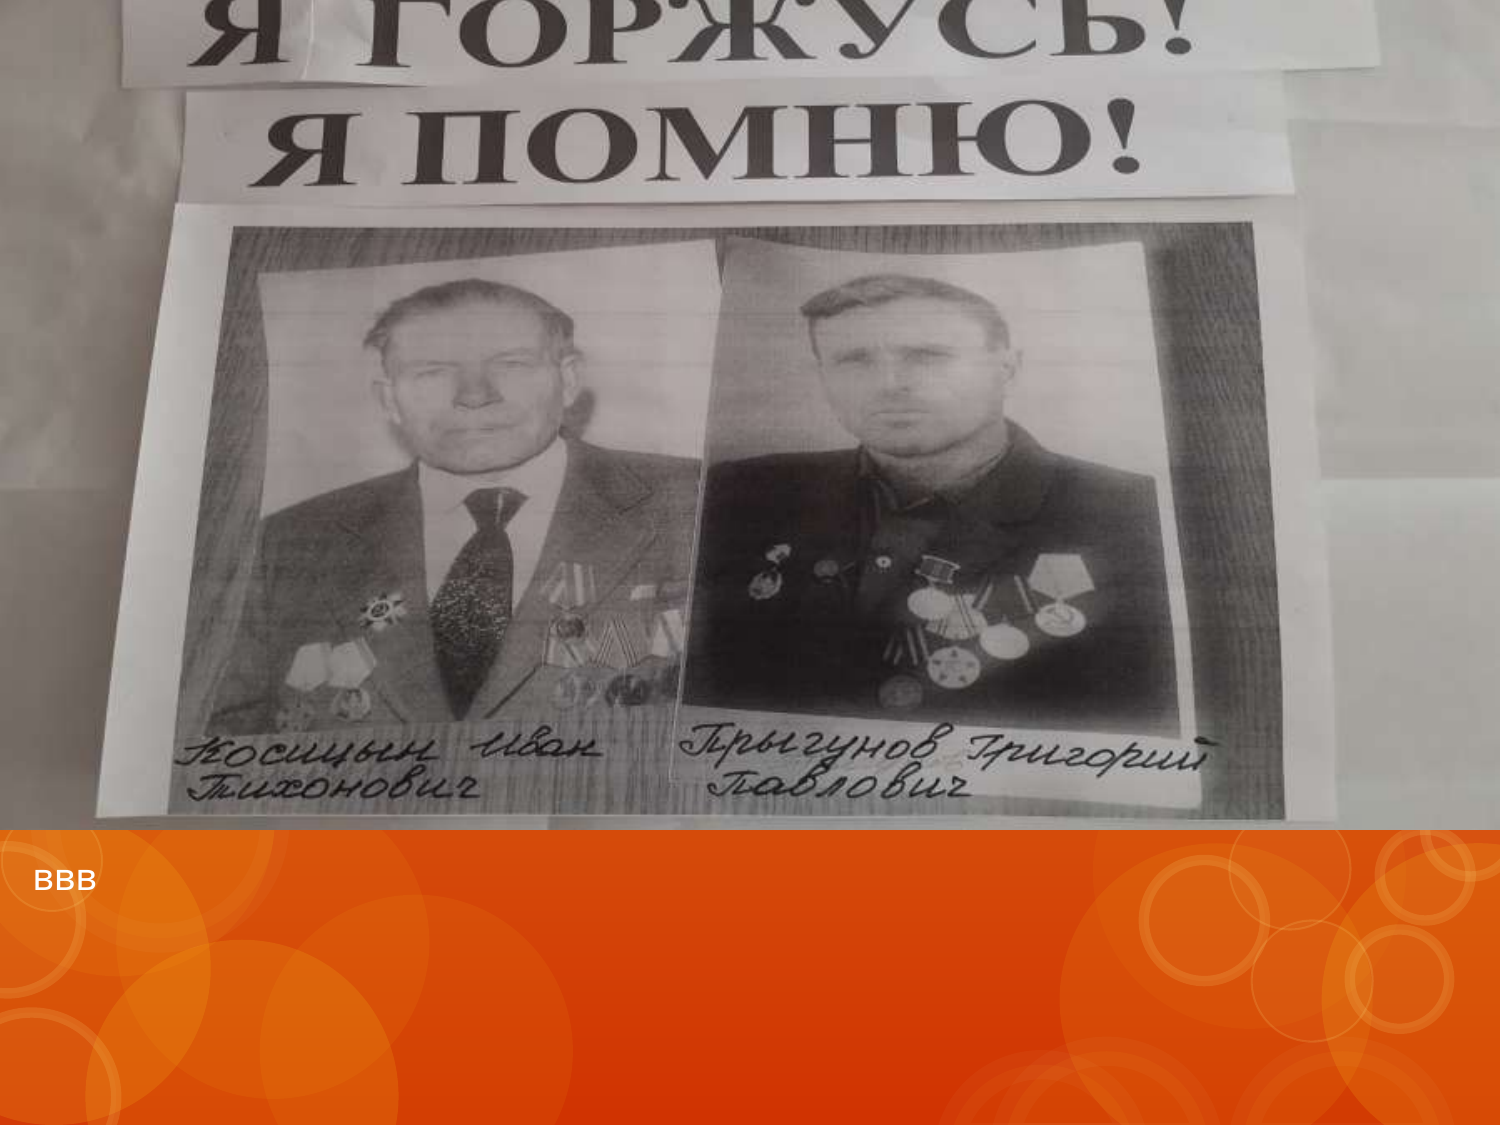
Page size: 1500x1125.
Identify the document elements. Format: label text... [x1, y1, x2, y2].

picture [0, 0, 1500, 830]
text_box ввв [17, 845, 1500, 906]
